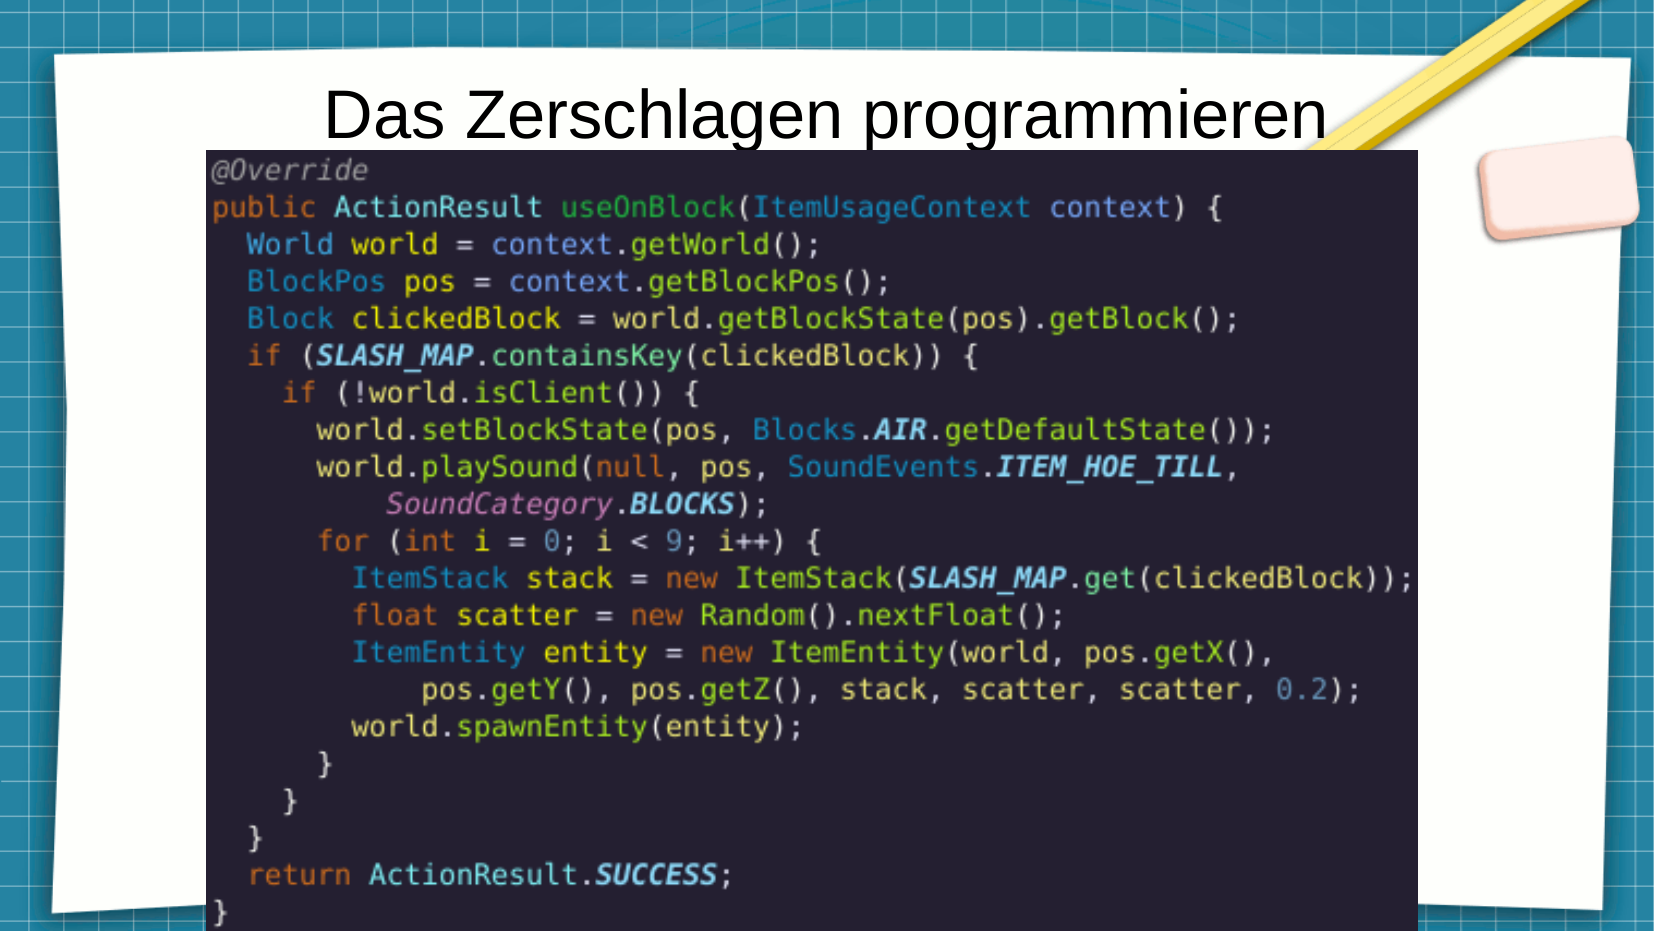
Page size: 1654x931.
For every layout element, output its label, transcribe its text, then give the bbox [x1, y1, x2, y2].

title Das Zerschlagen programmieren [82, 37, 1571, 193]
picture [0, 0, 1654, 931]
